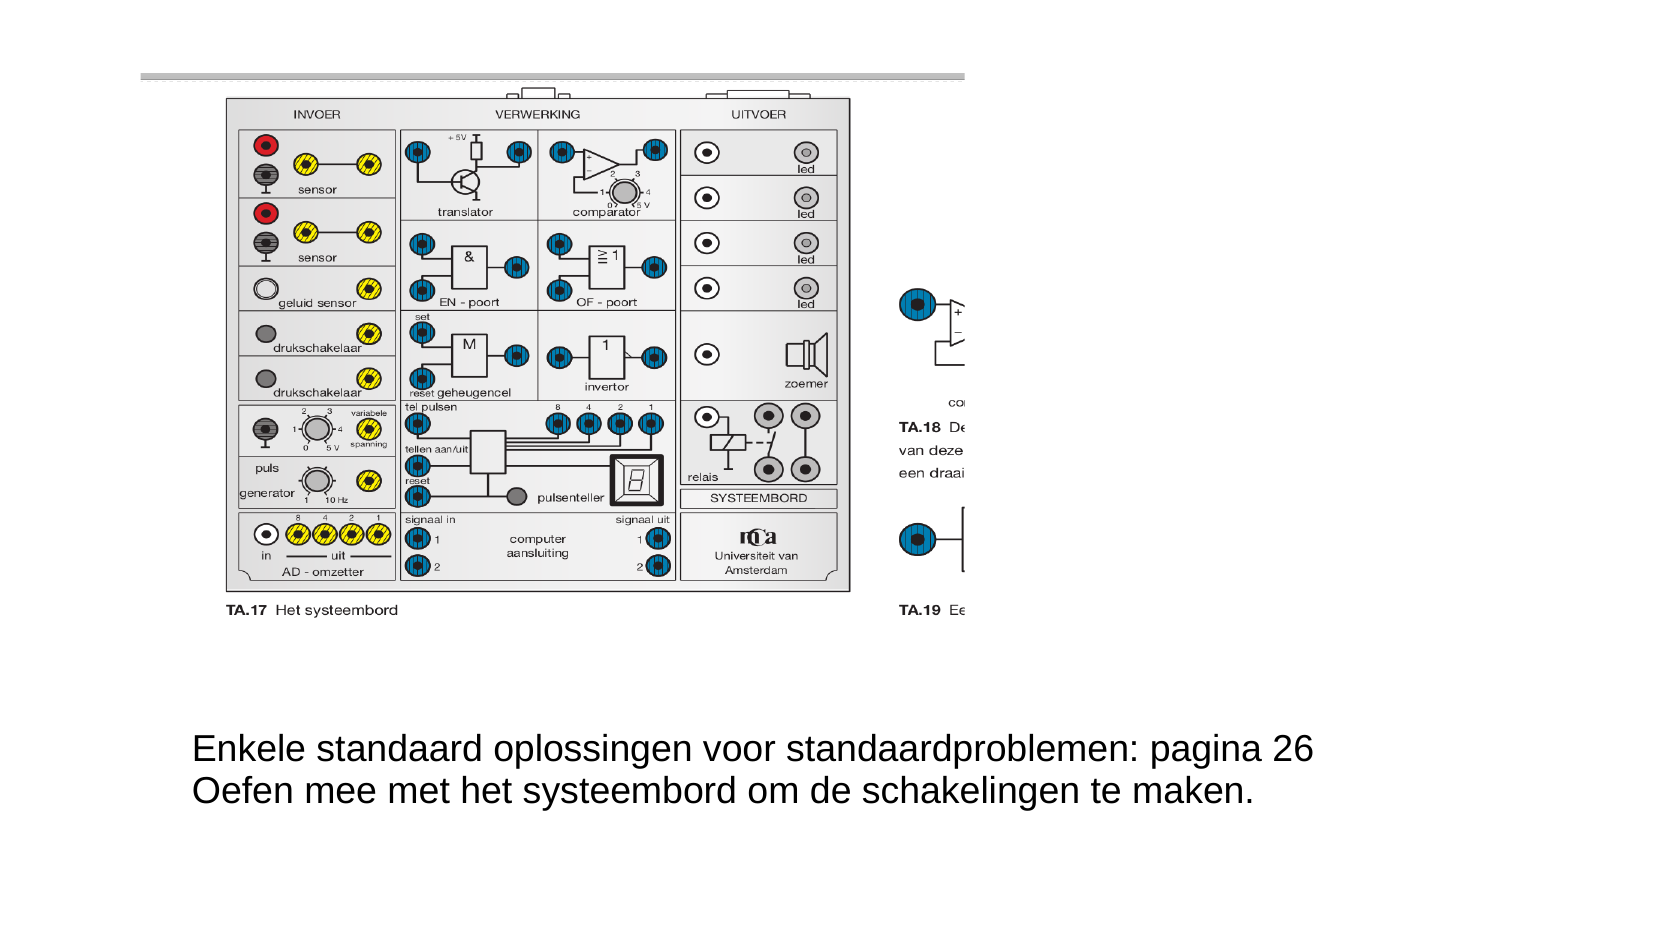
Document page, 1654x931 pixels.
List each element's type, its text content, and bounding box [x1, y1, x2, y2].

text_box Enkele standaard oplossingen voor standaardproblemen: pagina 26 Oefen mee met het systeembord om de schakelingen te maken. [177, 720, 1330, 820]
picture [140, 73, 965, 647]
